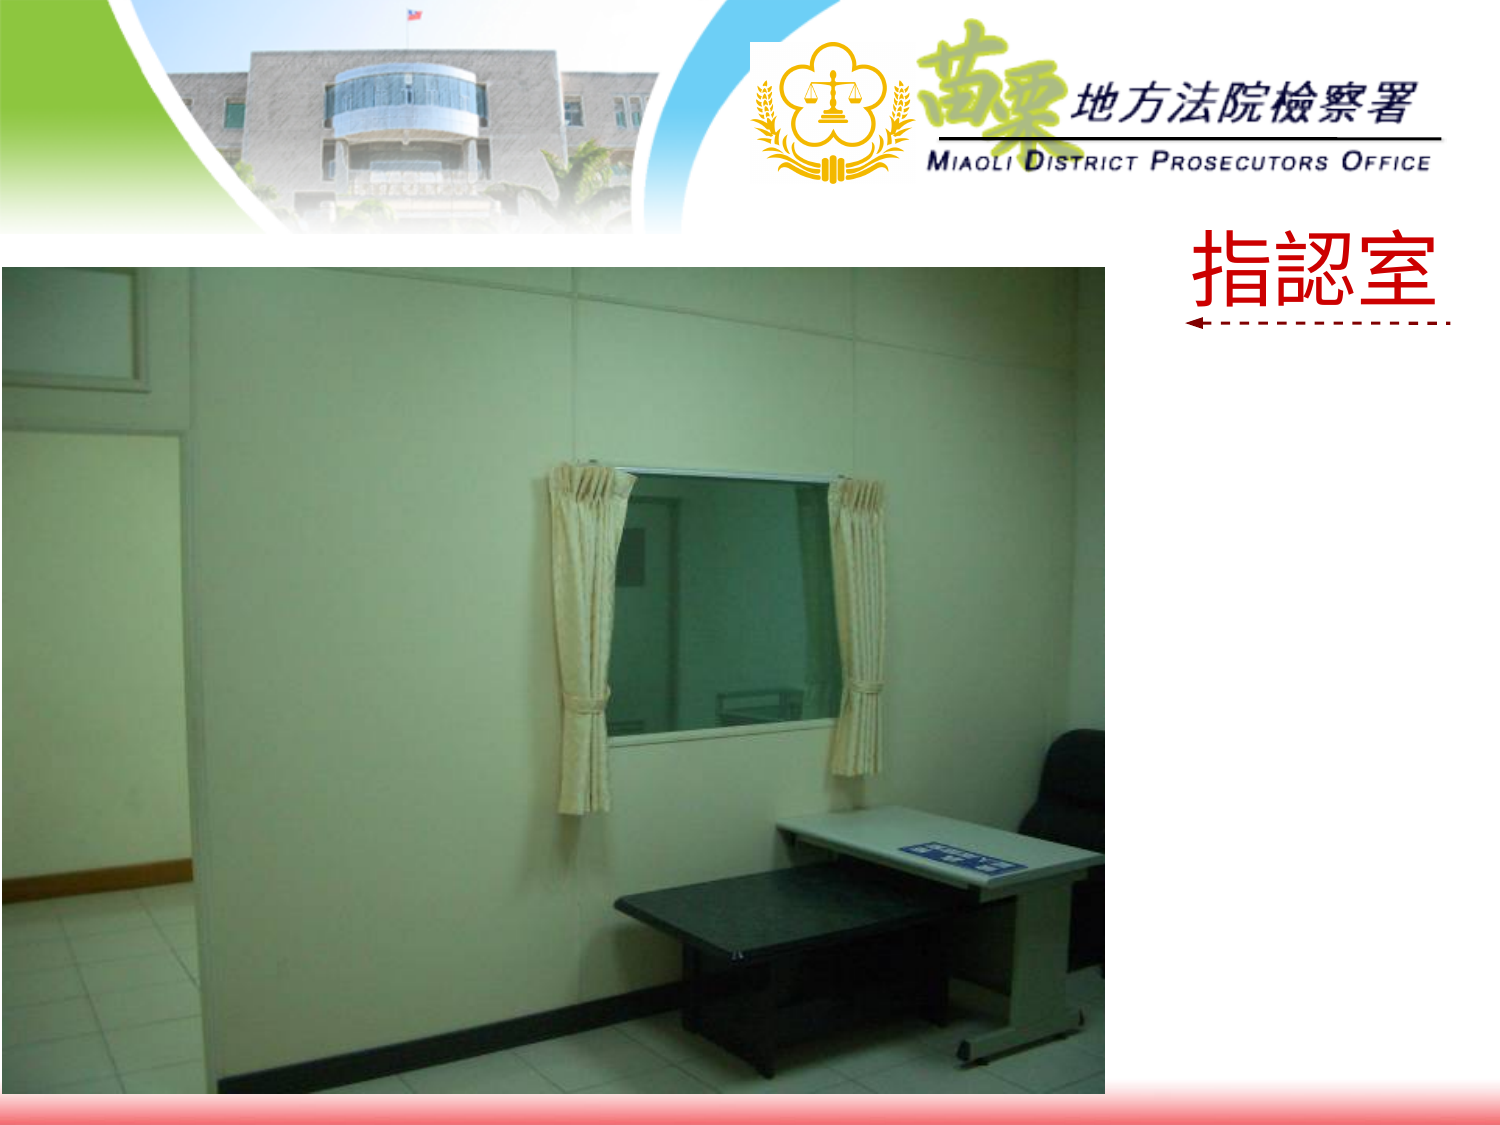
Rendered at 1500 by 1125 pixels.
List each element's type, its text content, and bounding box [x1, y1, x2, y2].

picture [0, 267, 1500, 1125]
text_box 指認室 [1175, 210, 1455, 325]
